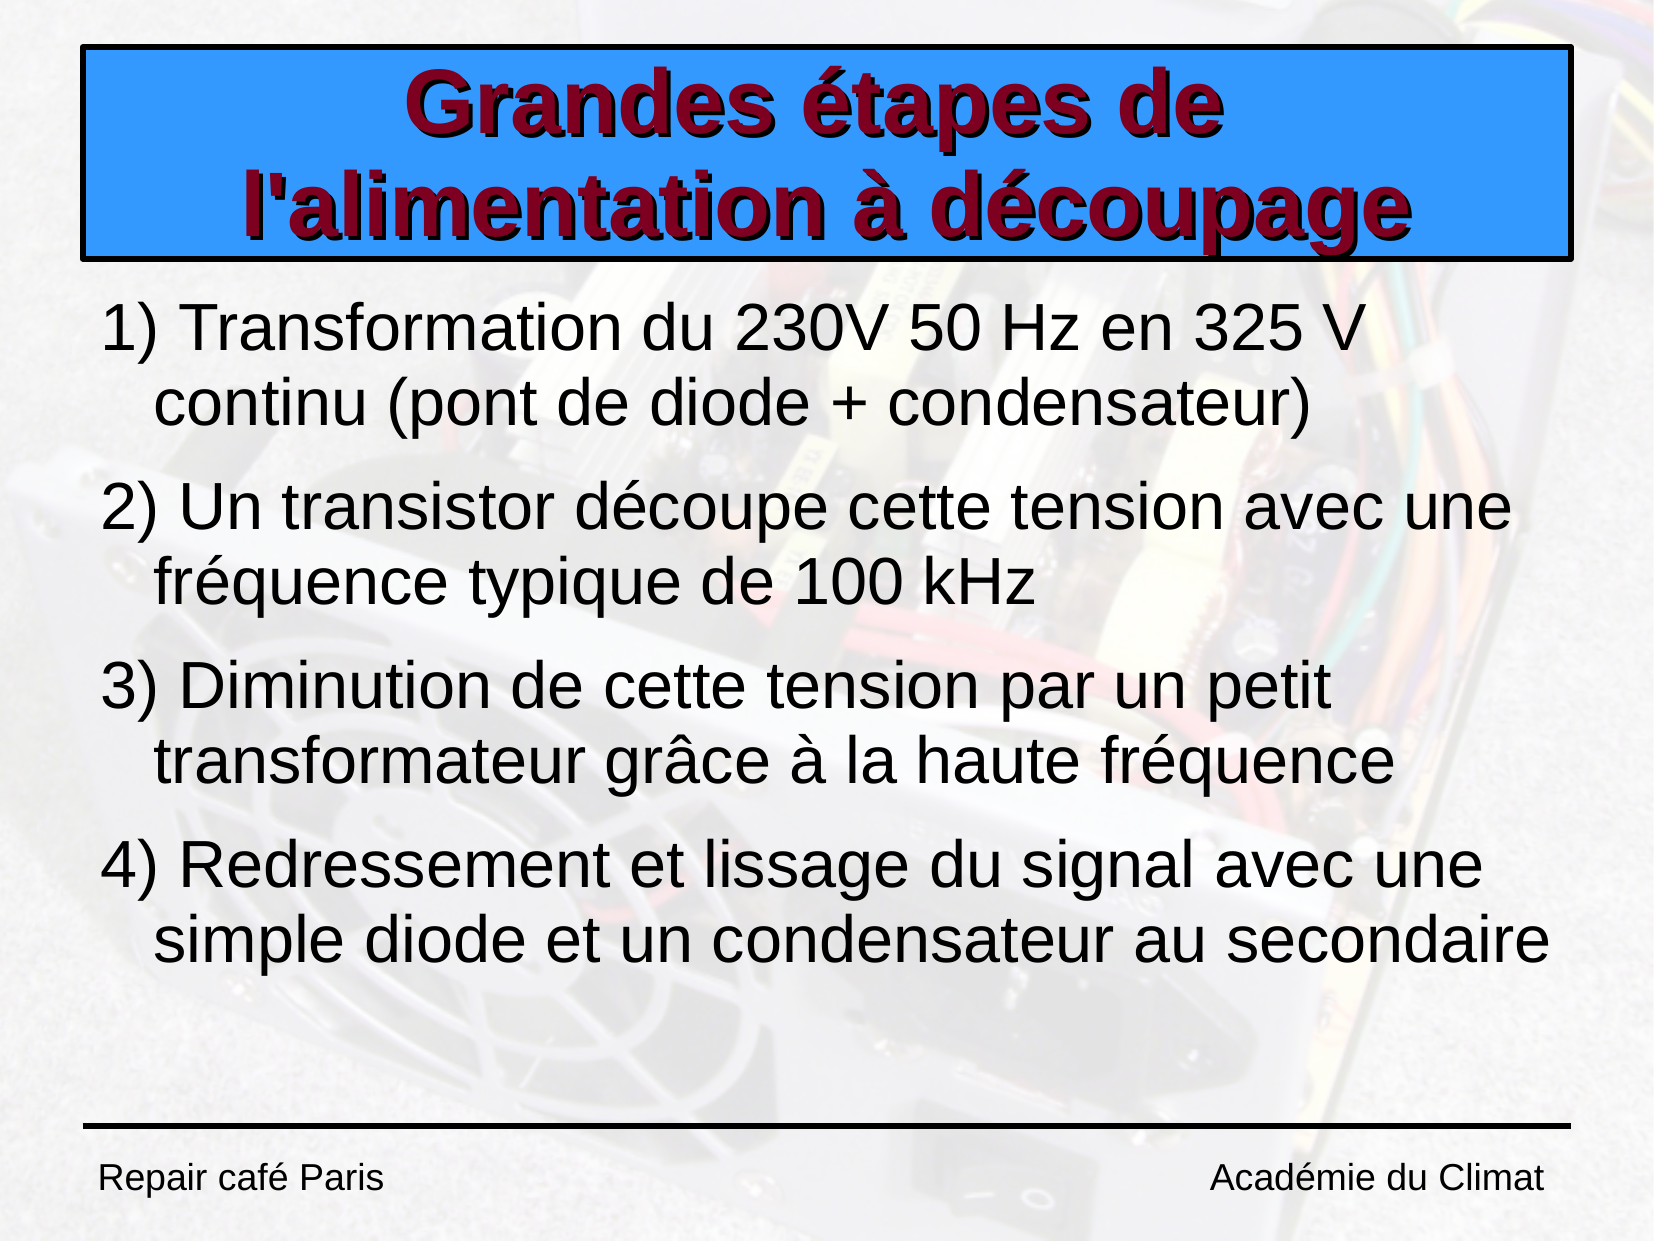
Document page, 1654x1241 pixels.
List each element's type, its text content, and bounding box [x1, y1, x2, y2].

text_box Repair café Paris Académie du Climat [82, 1149, 1571, 1207]
list Transformation du 230V 50 Hz en 325 V continu (pont de diode + condensateur) Un transistor découpe cette tension avec une fréquence typique de 100 kHz Diminution de cette tension par un petit transformateur grâce à la haute fréquence Redressement et lissage du signal avec une simple diode et un condensateur au secondaire [82, 290, 1571, 1010]
title Grandes étapes de l'alimentation à découpage [82, 47, 1571, 259]
picture [0, 0, 1654, 1241]
